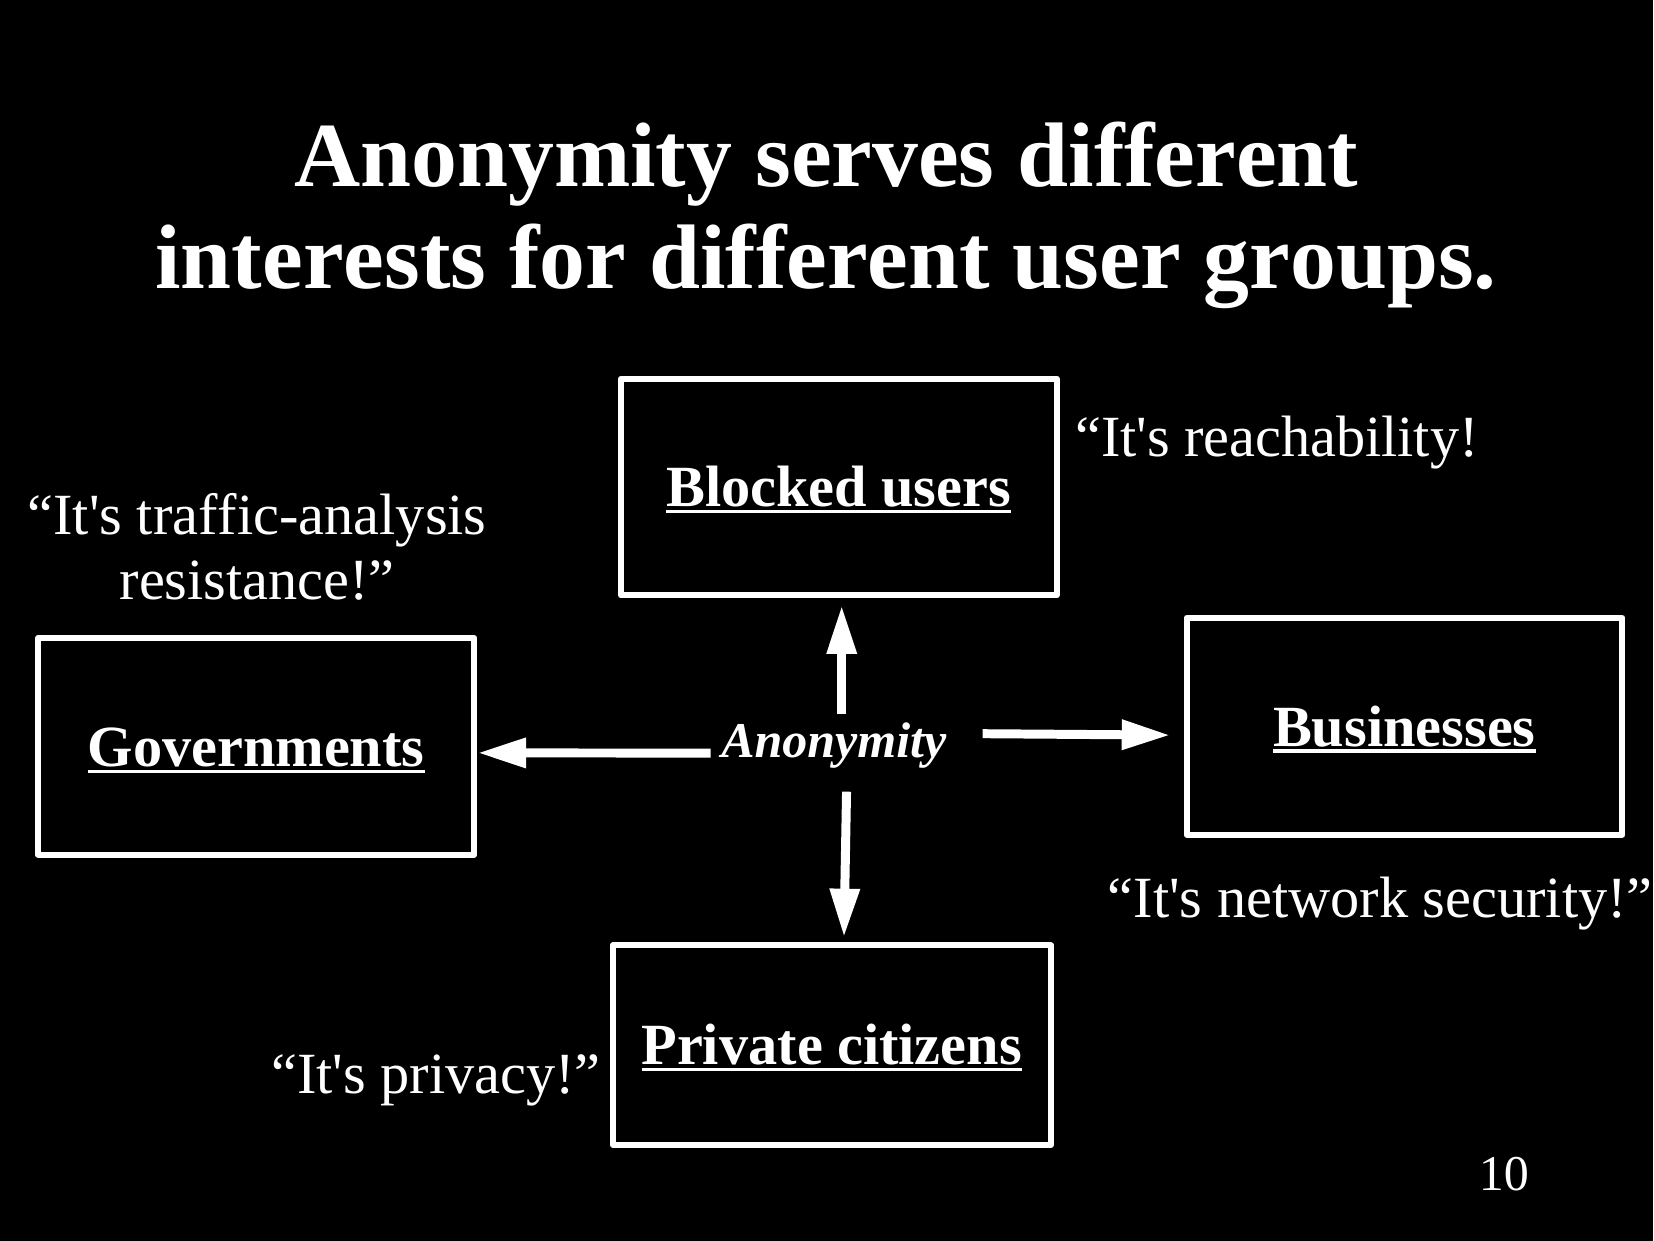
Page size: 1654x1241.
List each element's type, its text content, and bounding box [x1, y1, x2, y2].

text_box Anonymity [632, 668, 1036, 813]
text_box “It's network security!” [1107, 865, 1653, 936]
text_box “It's reachability! [1075, 404, 1535, 515]
text_box Private citizens [612, 945, 1051, 1145]
title Anonymity serves different interests for different user groups. [121, 86, 1534, 327]
text_box “It's privacy!” [271, 1041, 602, 1112]
text_box “It's traffic-analysis resistance!” [27, 482, 488, 624]
text_box Governments [38, 637, 475, 855]
text_box Blocked users [620, 378, 1057, 596]
text_box Businesses [1186, 617, 1623, 835]
